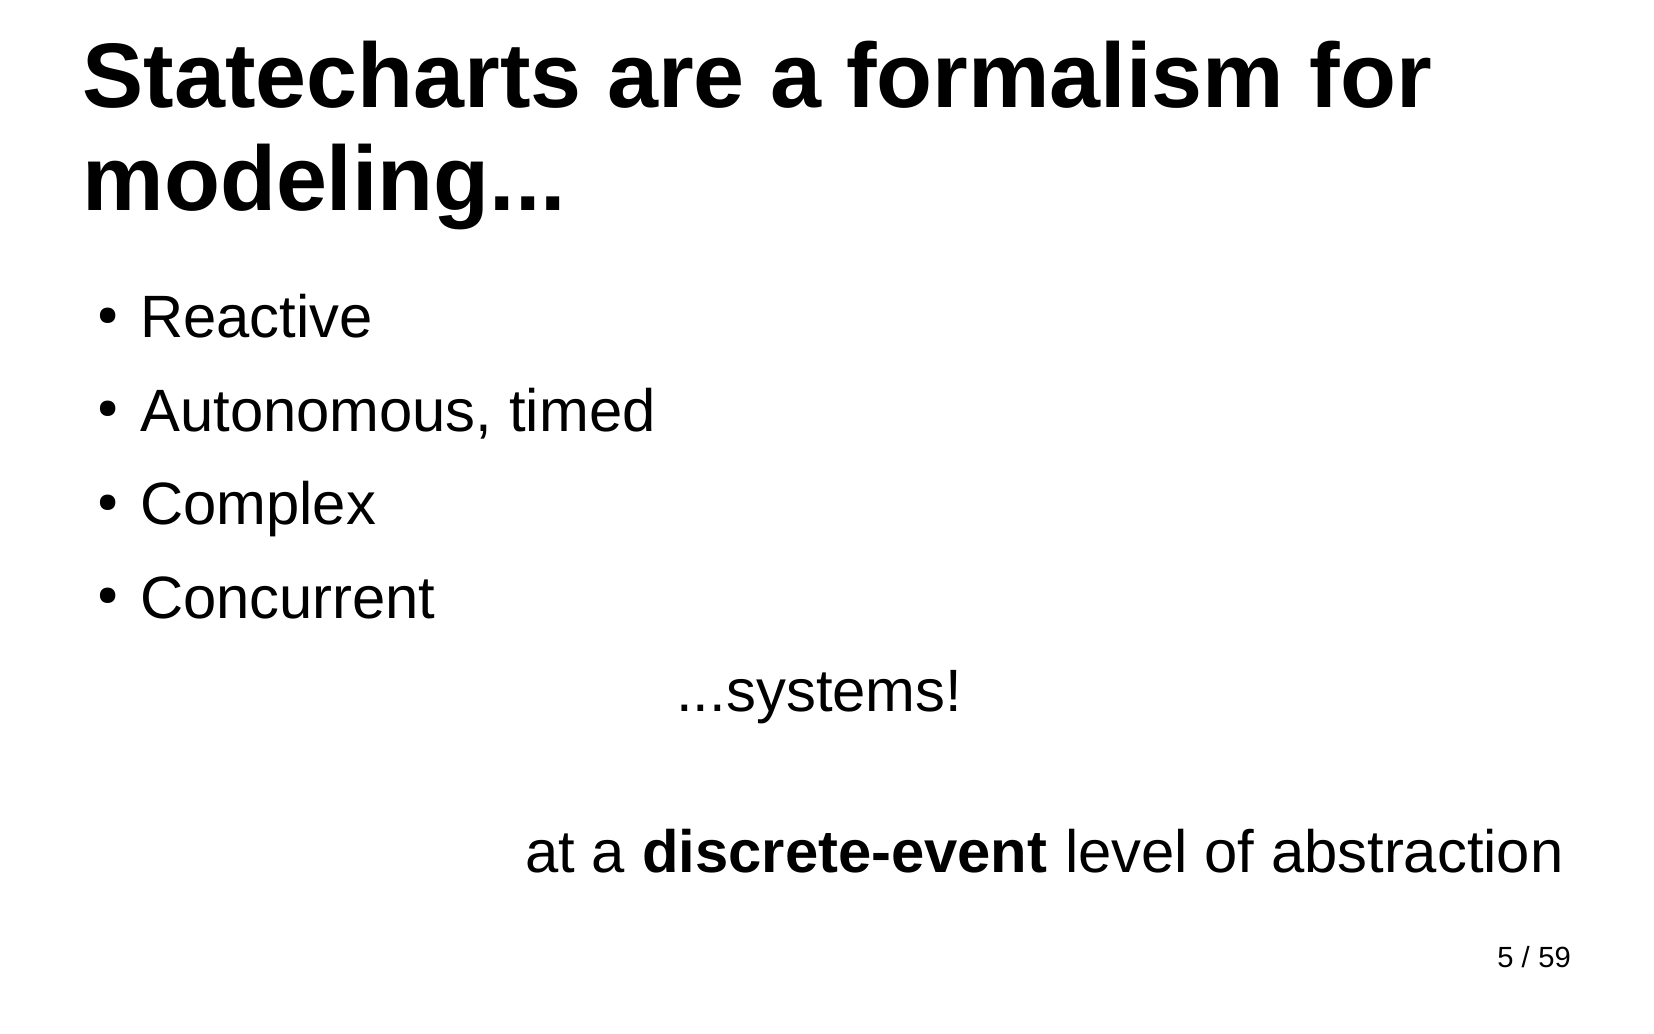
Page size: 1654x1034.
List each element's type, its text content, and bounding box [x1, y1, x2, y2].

title Statecharts are a formalism for modeling... [82, 24, 1571, 230]
list Reactive Autonomous, timed Complex Concurrent ...systems! at a discrete-event level of abstraction [82, 283, 1571, 957]
